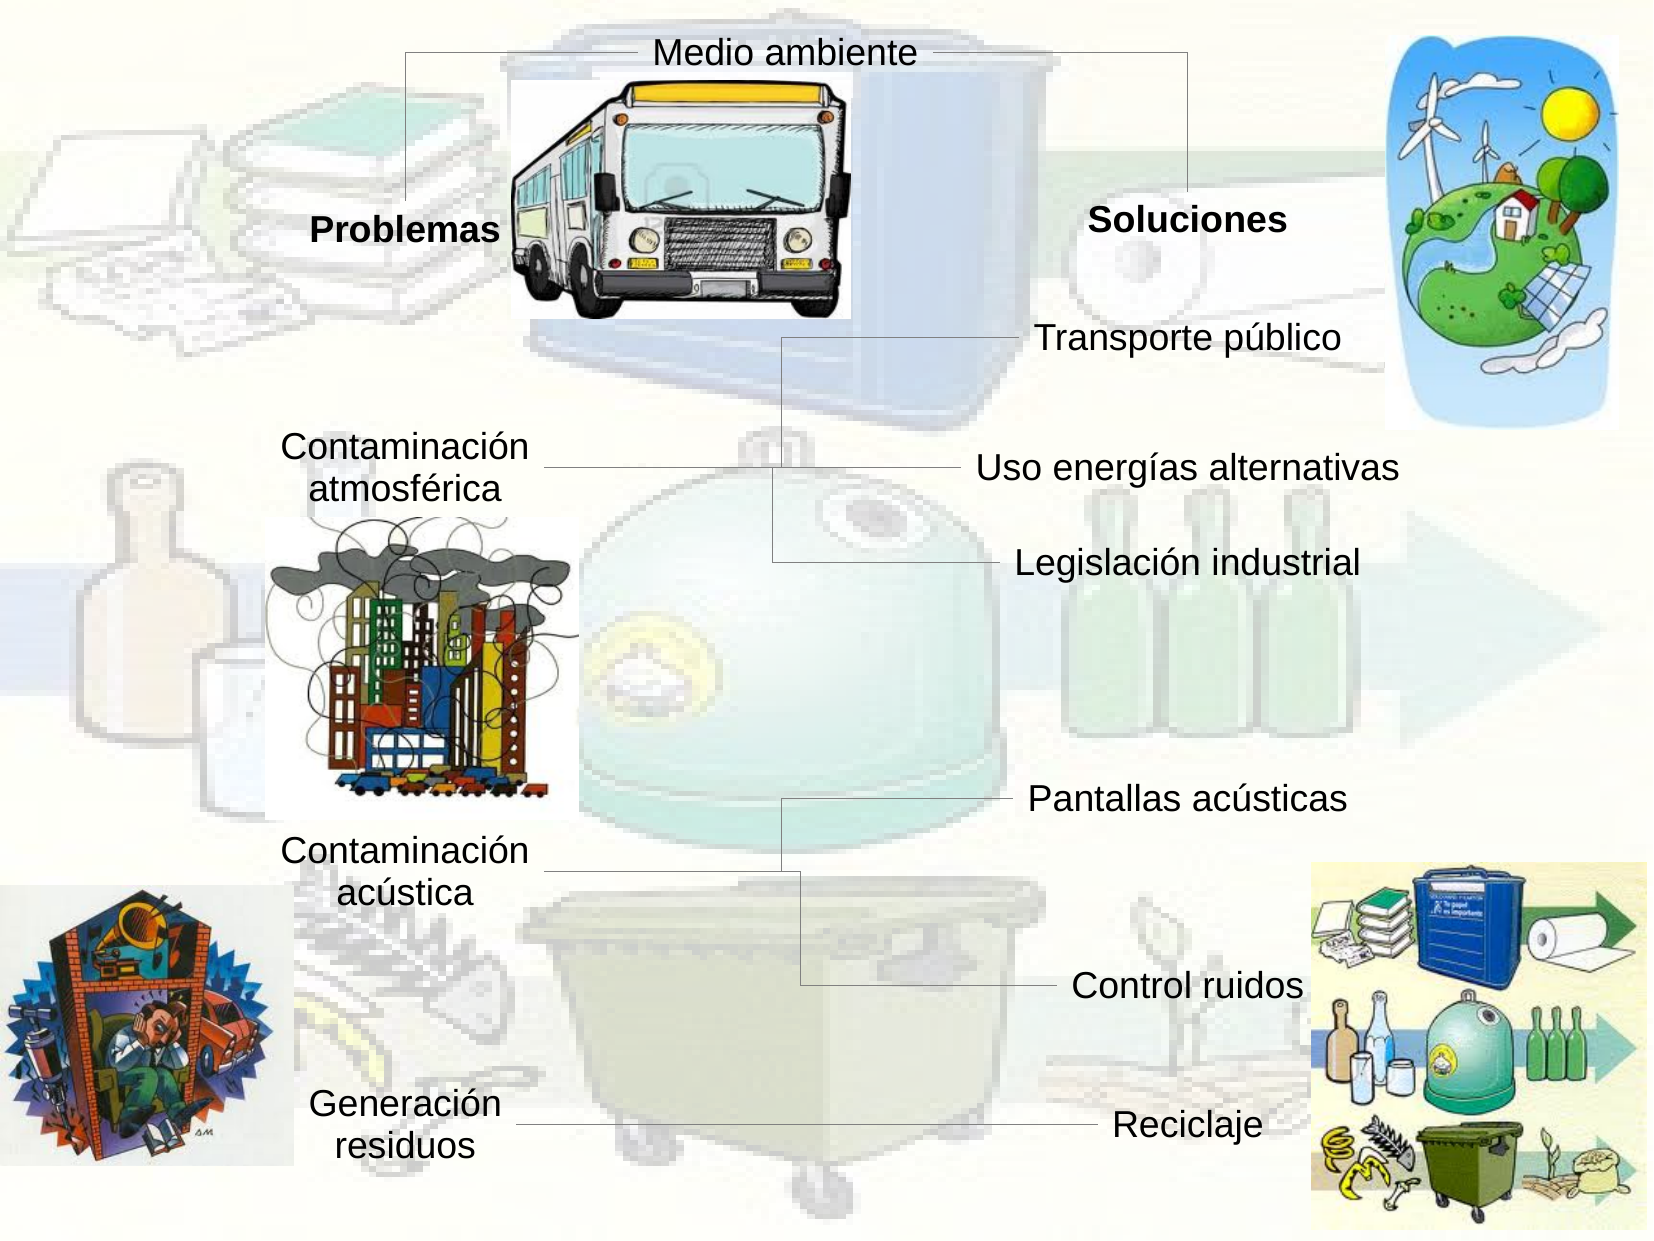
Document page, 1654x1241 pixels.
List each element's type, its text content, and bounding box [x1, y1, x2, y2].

text_box Problemas [294, 200, 511, 259]
text_box Uso energías alternativas [960, 439, 1415, 497]
text_box Reciclaje [1097, 1095, 1279, 1153]
text_box Medio ambiente [637, 23, 934, 81]
text_box Control ruidos [1056, 956, 1311, 1014]
text_box Transporte público [1018, 309, 1357, 367]
text_box Soluciones [1072, 191, 1303, 250]
text_box Generación residuos [293, 1074, 517, 1174]
picture [0, 0, 1654, 1241]
text_box Contaminación atmosférica [265, 418, 545, 517]
text_box Contaminación acústica [265, 822, 545, 922]
text_box Pantallas acústicas [1012, 769, 1363, 827]
text_box Legislación industrial [999, 533, 1376, 591]
